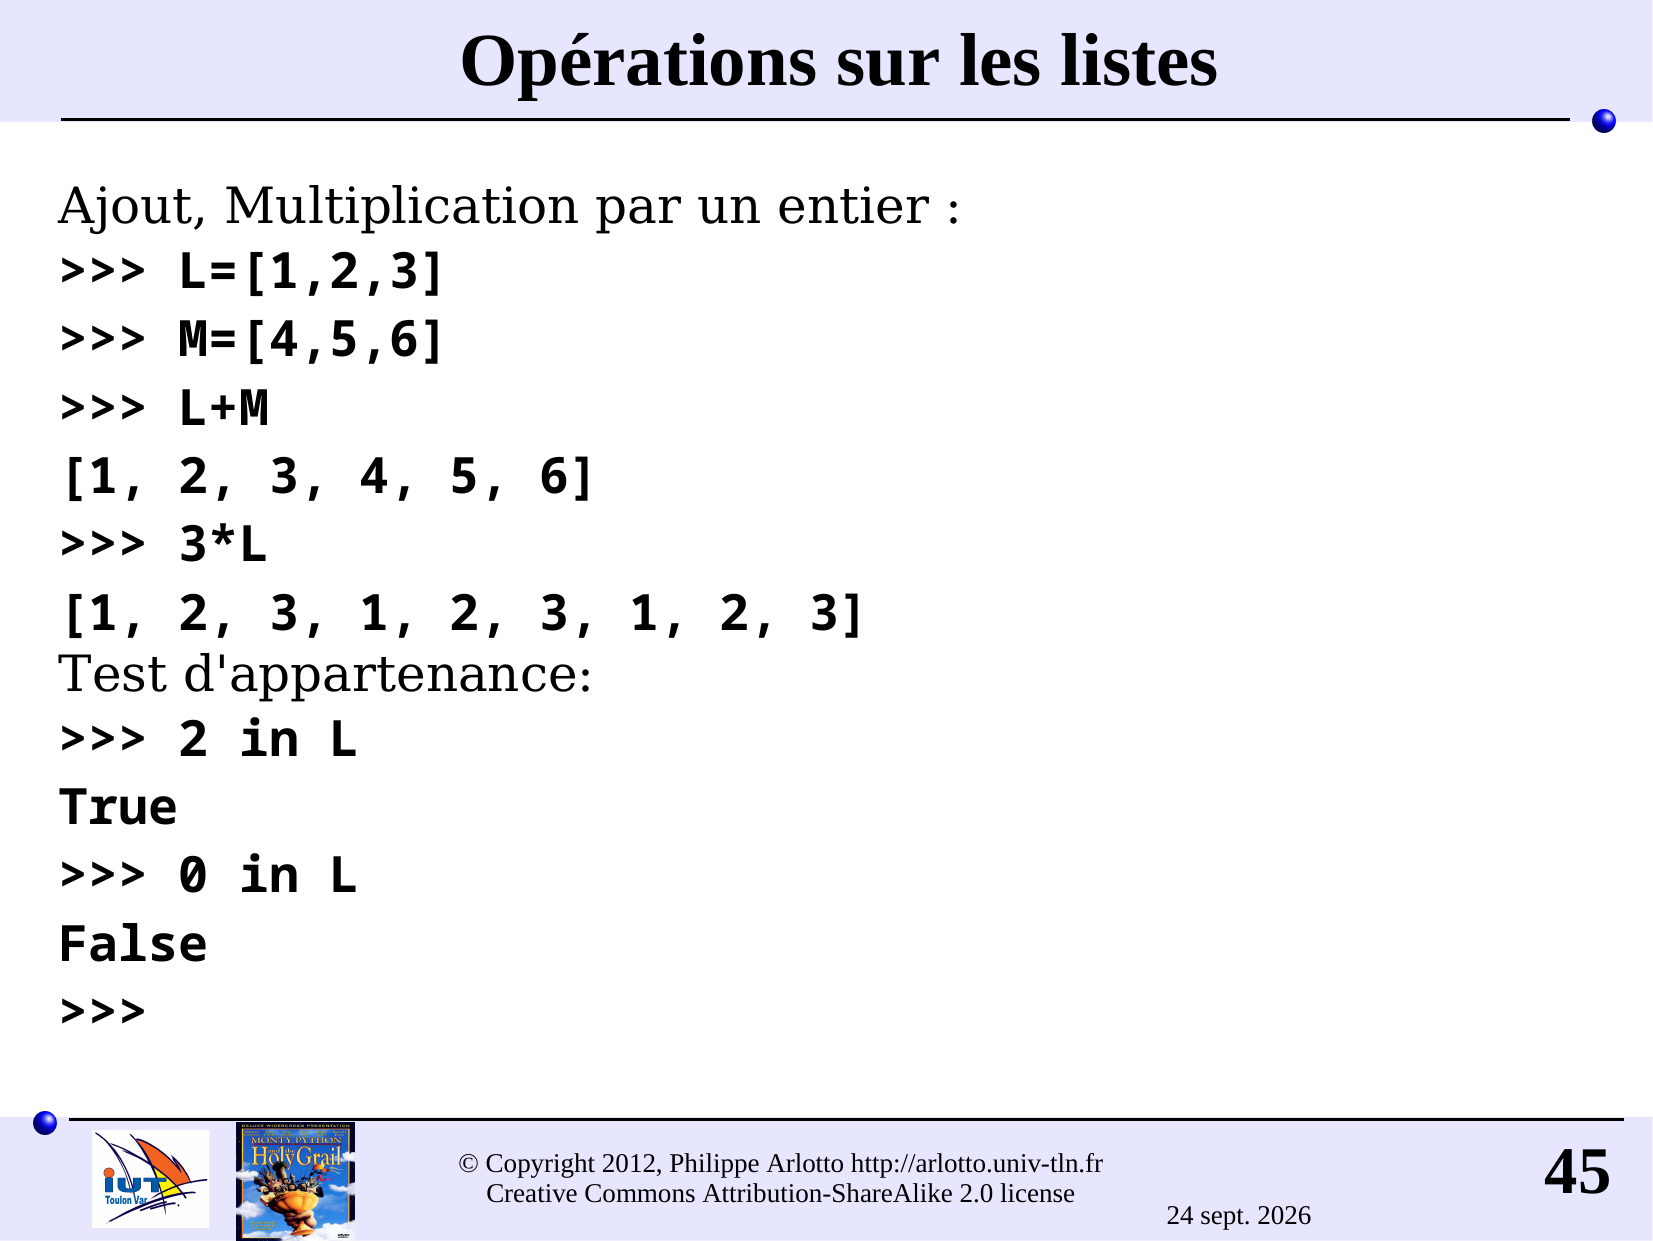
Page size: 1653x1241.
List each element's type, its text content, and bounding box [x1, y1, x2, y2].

title Opérations sur les listes [95, 14, 1585, 107]
text_box Ajout, Multiplication par un entier : >>> L=[1,2,3] >>> M=[4,5,6] >>> L+M [1, 2, 3, 4, 5, 6] >>> 3*L [1, 2, 3, 1, 2, 3, 1, 2, 3] Test d'appartenance: >>> 2 in L True >>> 0 in L False >>> [59, 176, 963, 1005]
picture [236, 1122, 355, 1241]
